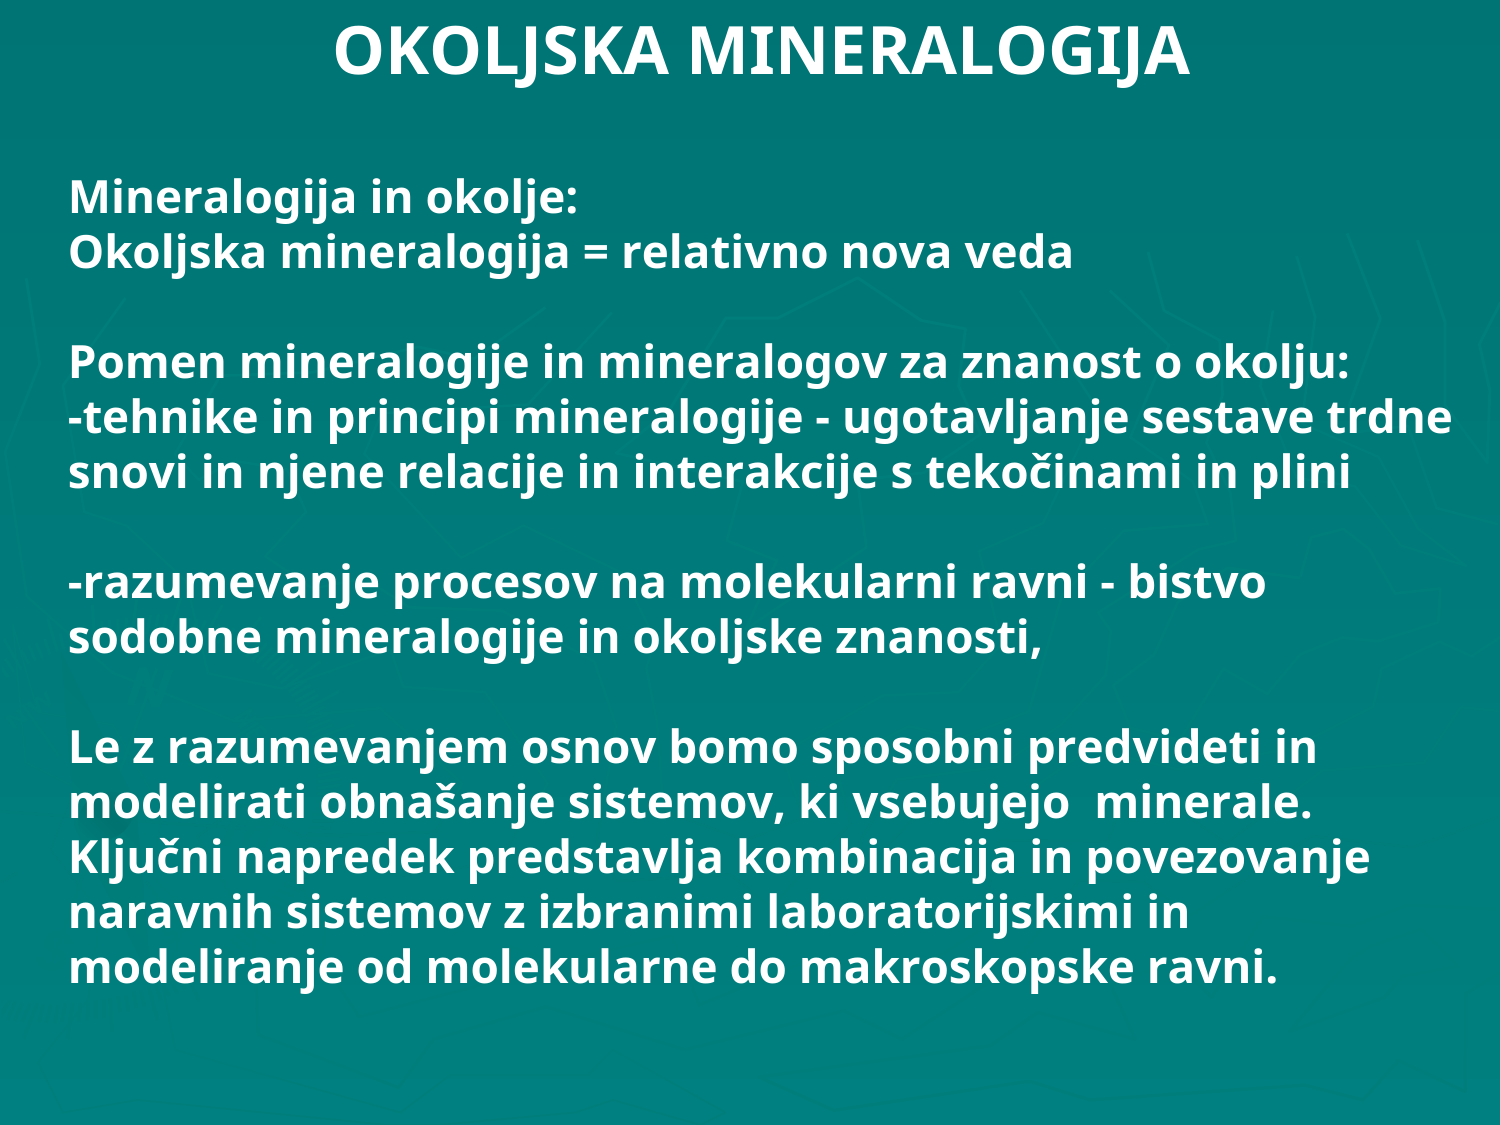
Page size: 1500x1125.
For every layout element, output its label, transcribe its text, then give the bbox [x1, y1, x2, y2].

text_box OKOLJSKA MINERALOGIJA Mineralogija in okolje: Okoljska mineralogija = relativno nova veda Pomen mineralogije in mineralogov za znanost o okolju: -tehnike in principi mineralogije - ugotavljanje sestave trdne snovi in njene relacije in interakcije s tekočinami in plini -razumevanje procesov na molekularni ravni - bistvo sodobne mineralogije in okoljske znanosti, Le z razumevanjem osnov bomo sposobni predvideti in modelirati obnašanje sistemov, ki vsebujejo minerale. Ključni napredek predstavlja kombinacija in povezovanje naravnih sistemov z izbranimi laboratorijskimi in modeliranje od molekularne do makroskopske ravni. [53, 0, 1471, 1001]
